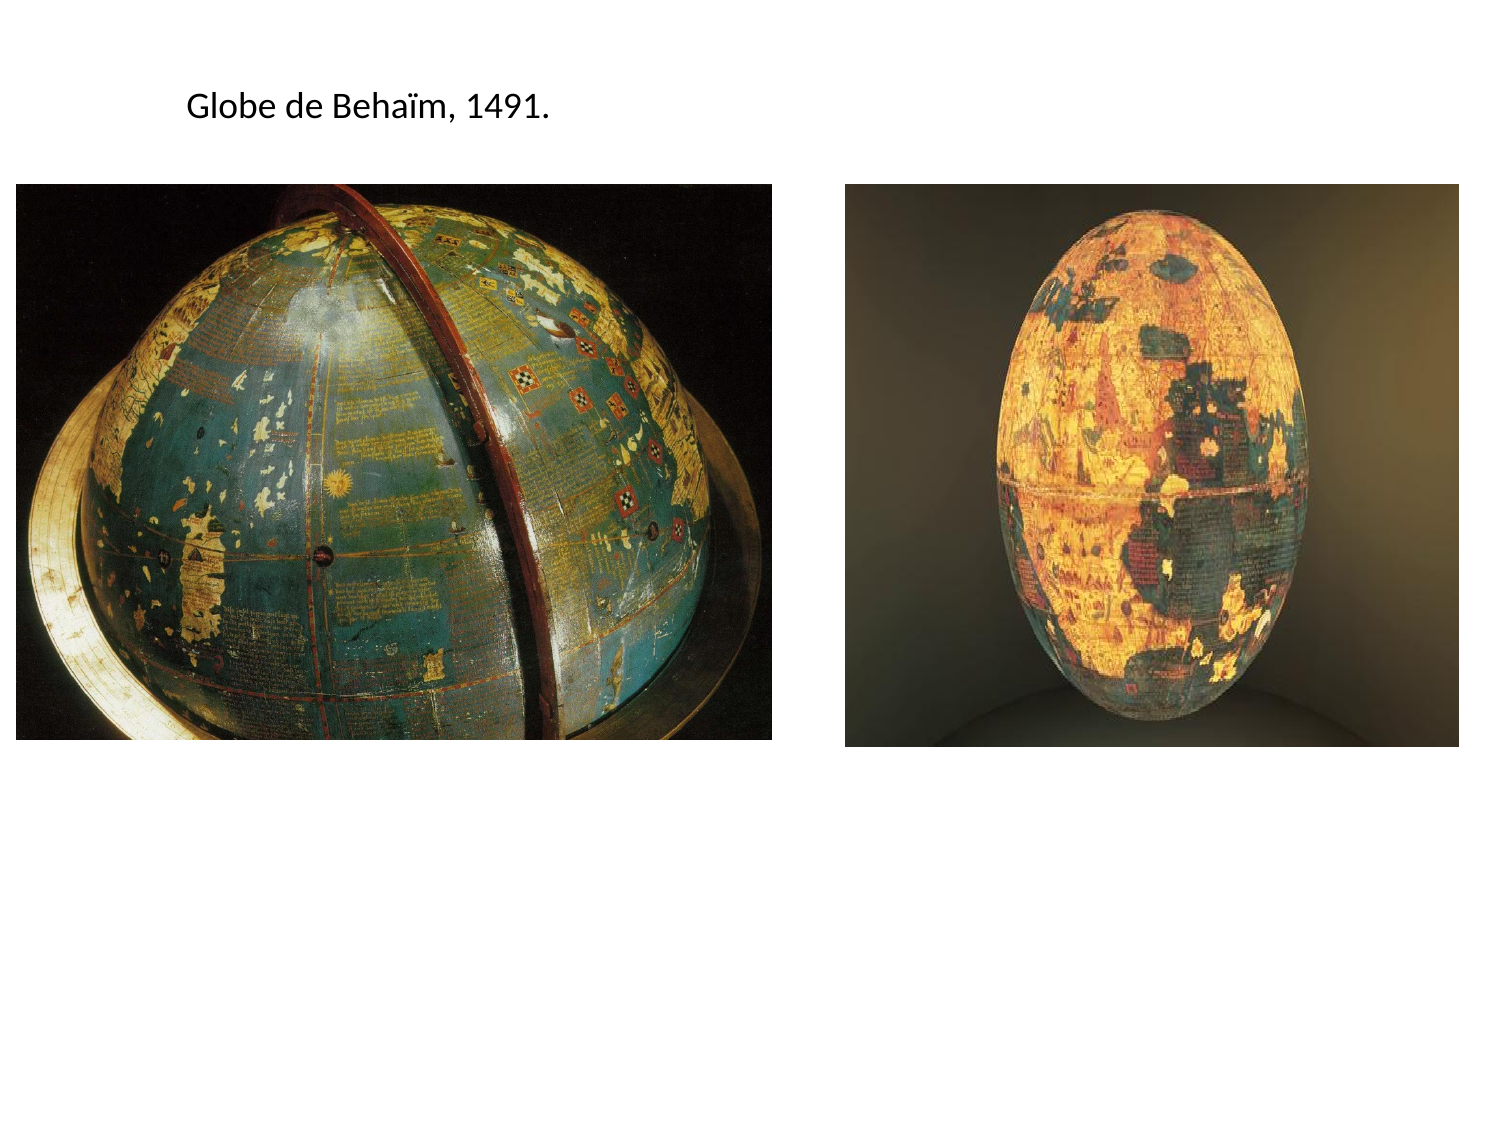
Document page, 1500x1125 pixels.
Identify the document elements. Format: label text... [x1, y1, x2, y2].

text_box Globe de Behaïm, 1491. [171, 66, 1442, 134]
picture [16, 184, 772, 740]
picture [845, 184, 1459, 747]
